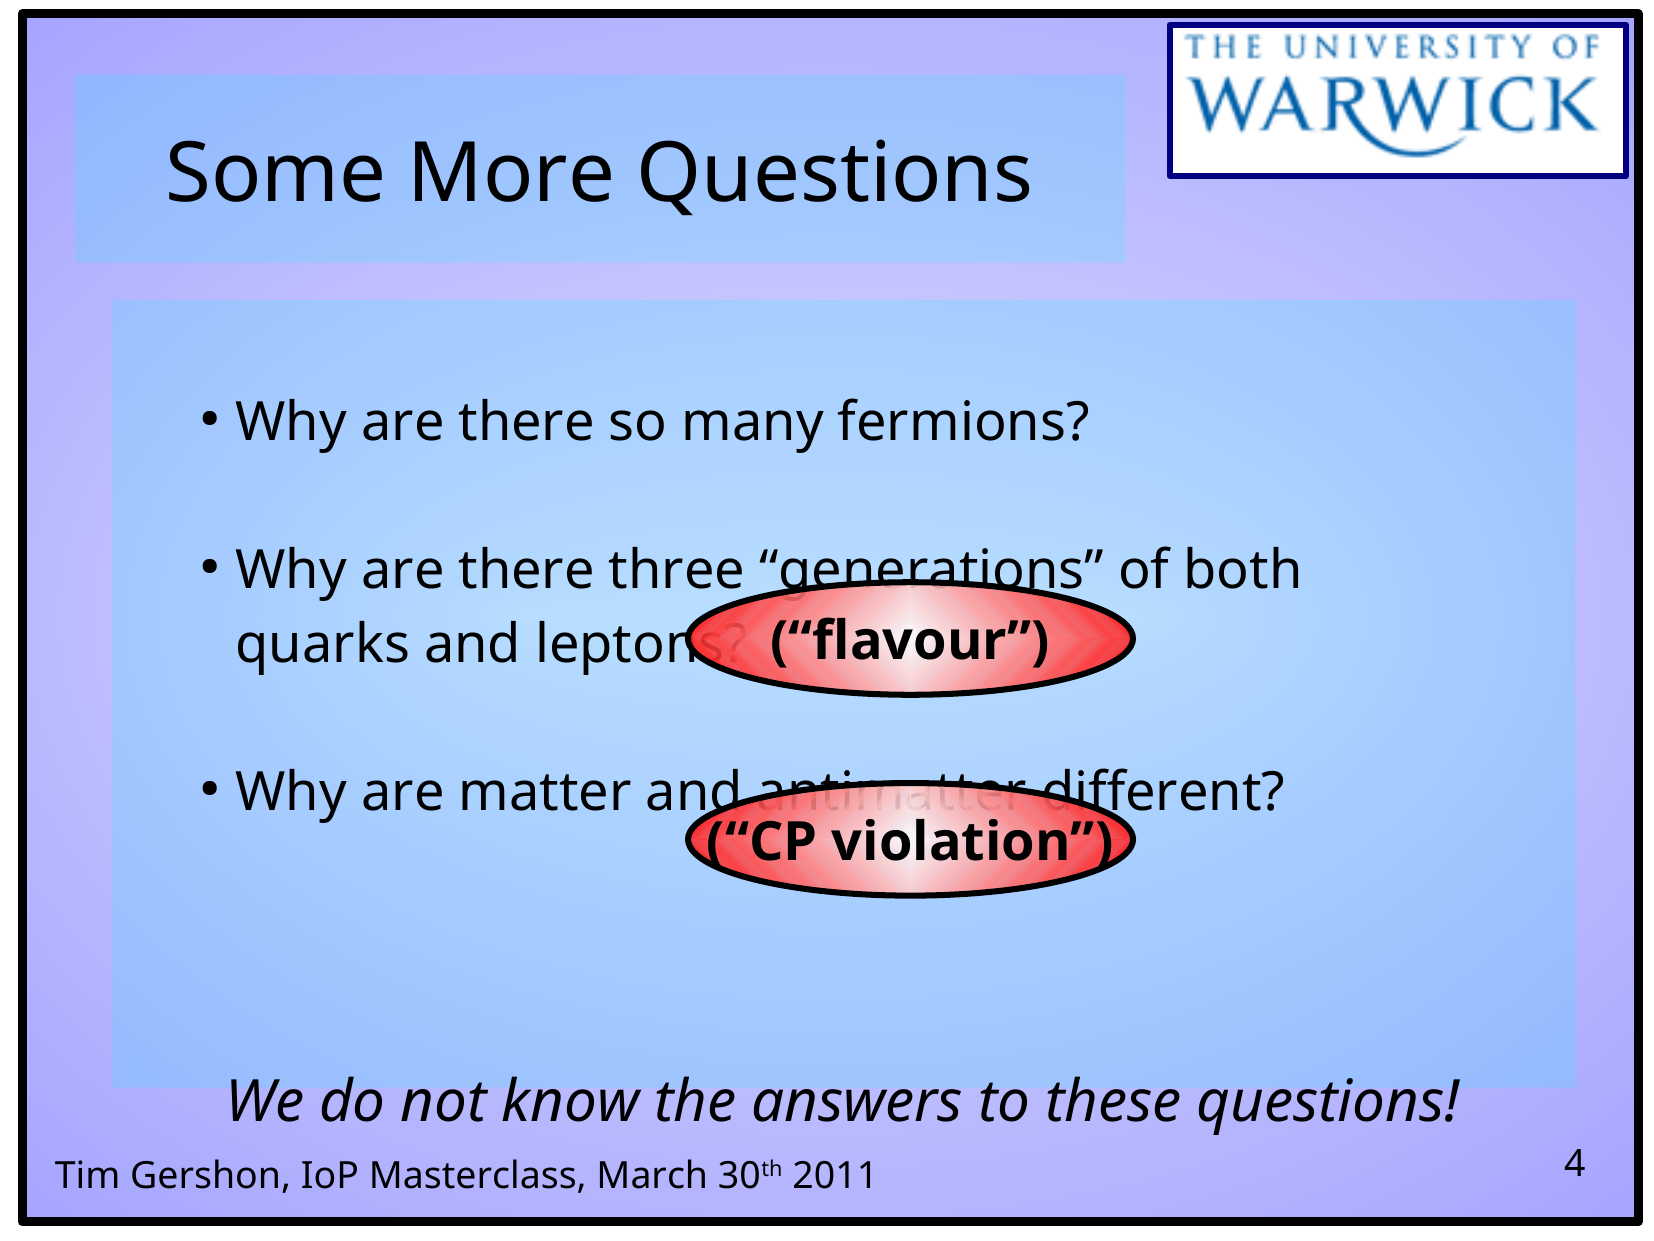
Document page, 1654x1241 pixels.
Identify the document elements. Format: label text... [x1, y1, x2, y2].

text_box Some More Questions [75, 75, 1126, 263]
text_box (“CP violation”) [688, 783, 1134, 896]
text_box Tim Gershon, IoP Masterclass, March 30th 2011 [72, 1136, 861, 1212]
text_box [22, 13, 1639, 1222]
text_box Why are there so many fermions? Why are there three “generations” of both quarks and leptons? Why are matter and antimatter different? We do not know the answers to these questions! [150, 375, 1501, 1062]
picture [1172, 27, 1623, 174]
text_box (“flavour”) [687, 582, 1133, 695]
text_box <number> [1537, 1125, 1613, 1201]
